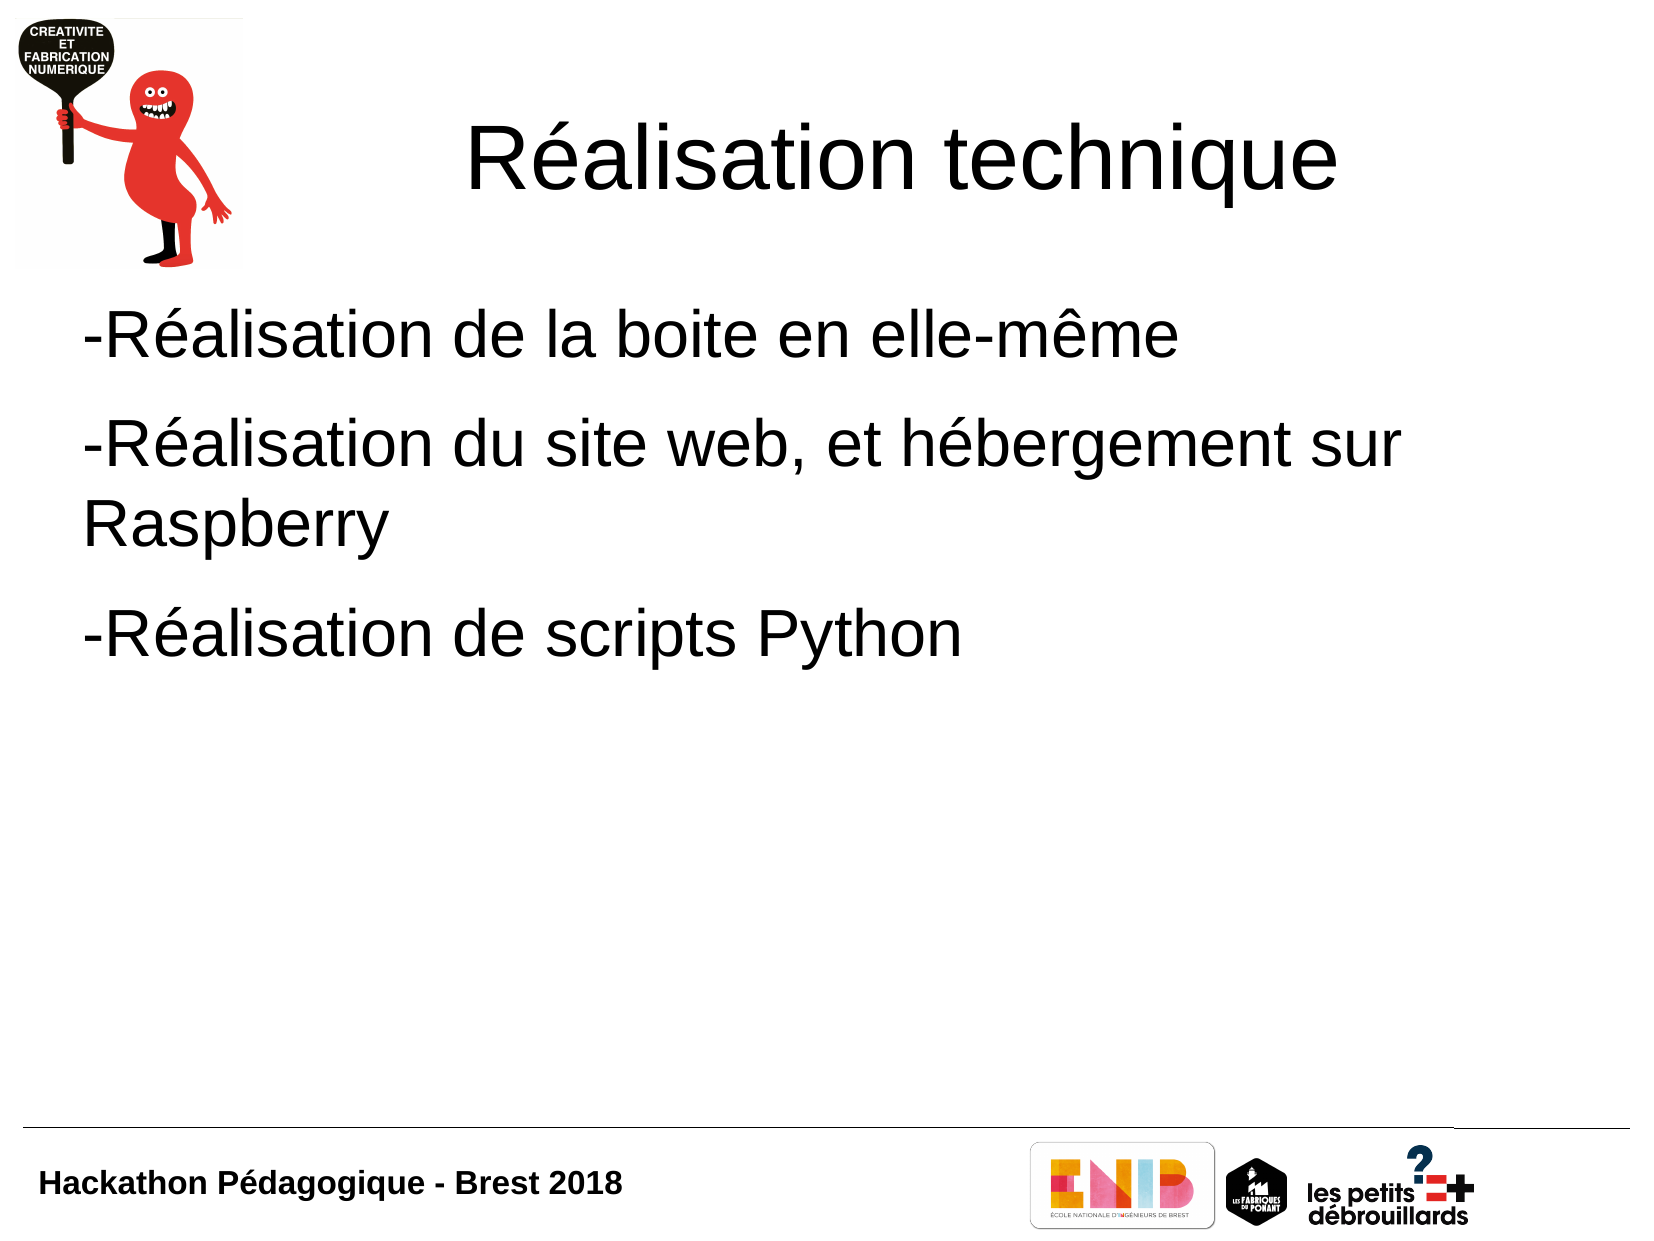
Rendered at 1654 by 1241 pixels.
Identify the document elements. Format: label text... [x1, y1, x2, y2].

picture [1308, 1145, 1474, 1225]
list -Réalisation de la boite en elle-même -Réalisation du site web, et hébergement sur Raspberry -Réalisation de scripts Python [82, 290, 1571, 1109]
text_box Hackathon Pédagogique - Brest 2018 [23, 1157, 945, 1211]
title Réalisation technique [236, 49, 1571, 257]
picture [1015, 1127, 1287, 1241]
picture [15, 18, 243, 269]
